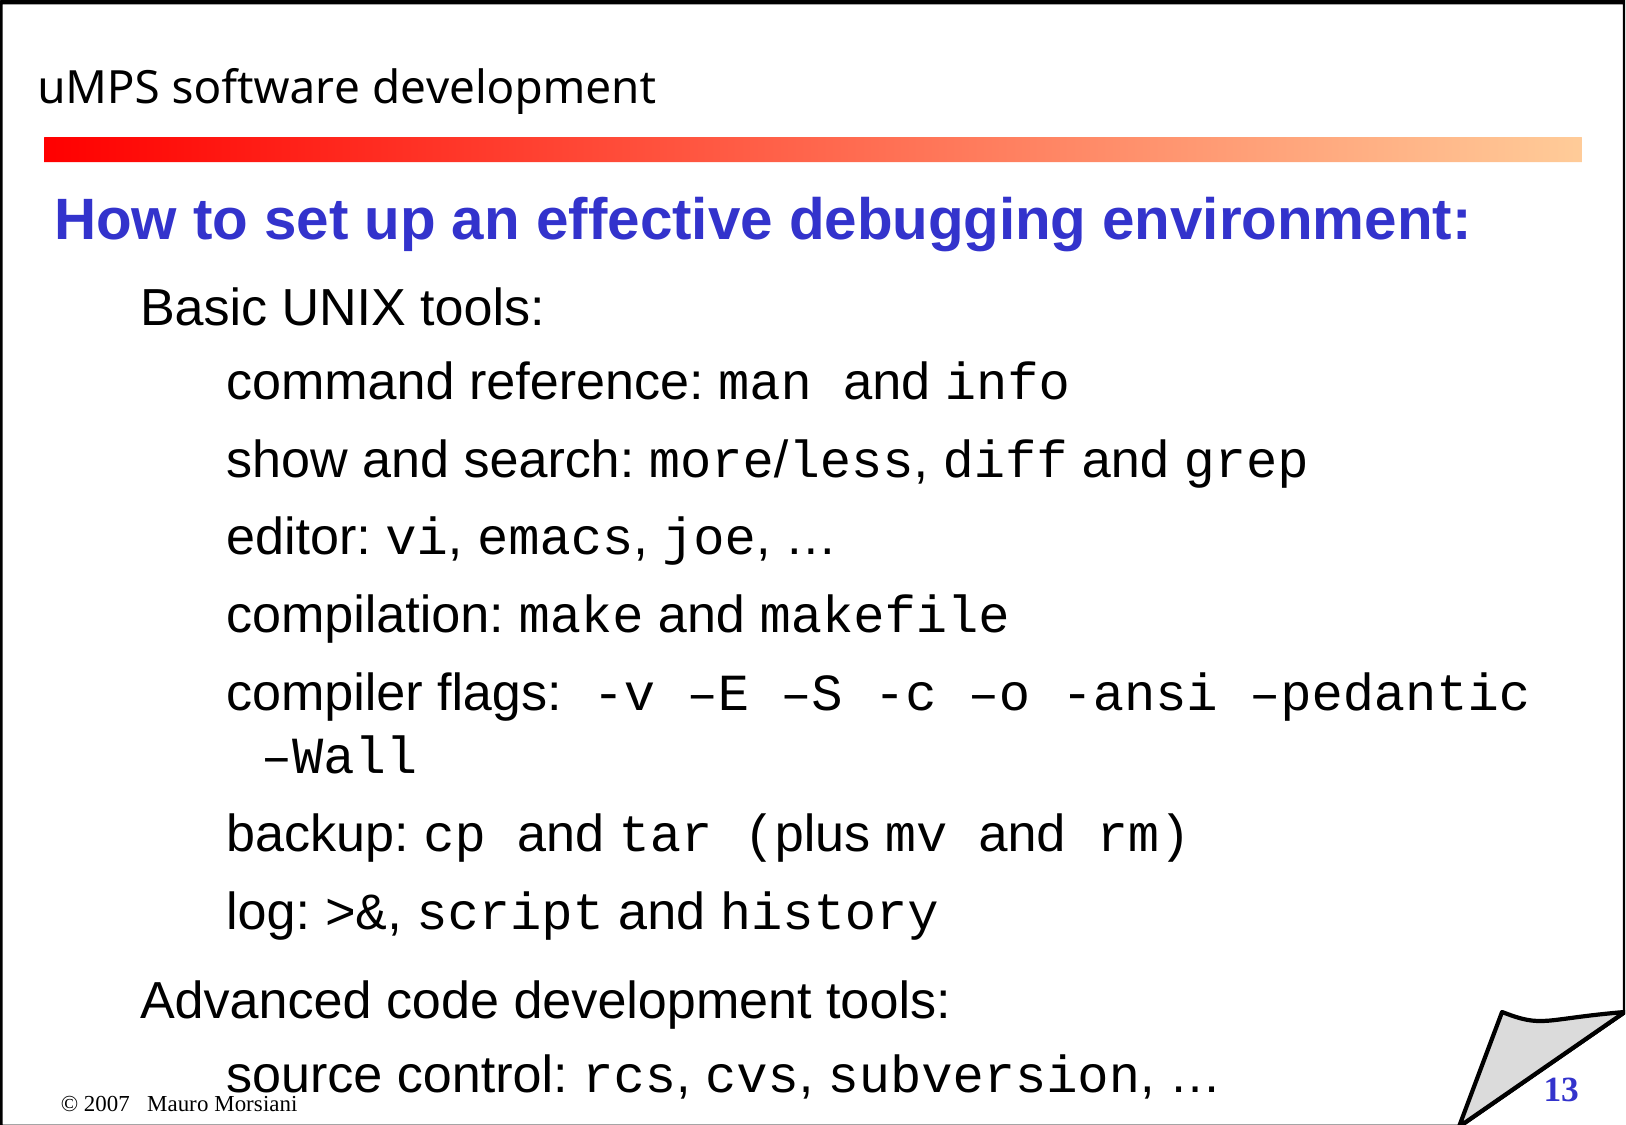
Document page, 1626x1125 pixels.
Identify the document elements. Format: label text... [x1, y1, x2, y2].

title uMPS software development [37, 44, 1588, 131]
list How to set up an effective debugging environment: Basic UNIX tools: command reference: man and info show and search: more/less, diff and grep editor: vi, emacs, joe, … compilation: make and makefile compiler flags: -v –E –S -c –o -ansi –pedantic –Wall backup: cp and tar (plus mv and rm) log: >&, script and history Advanced code development tools: source control: rcs, cvs, subversion, … [54, 187, 1571, 1125]
